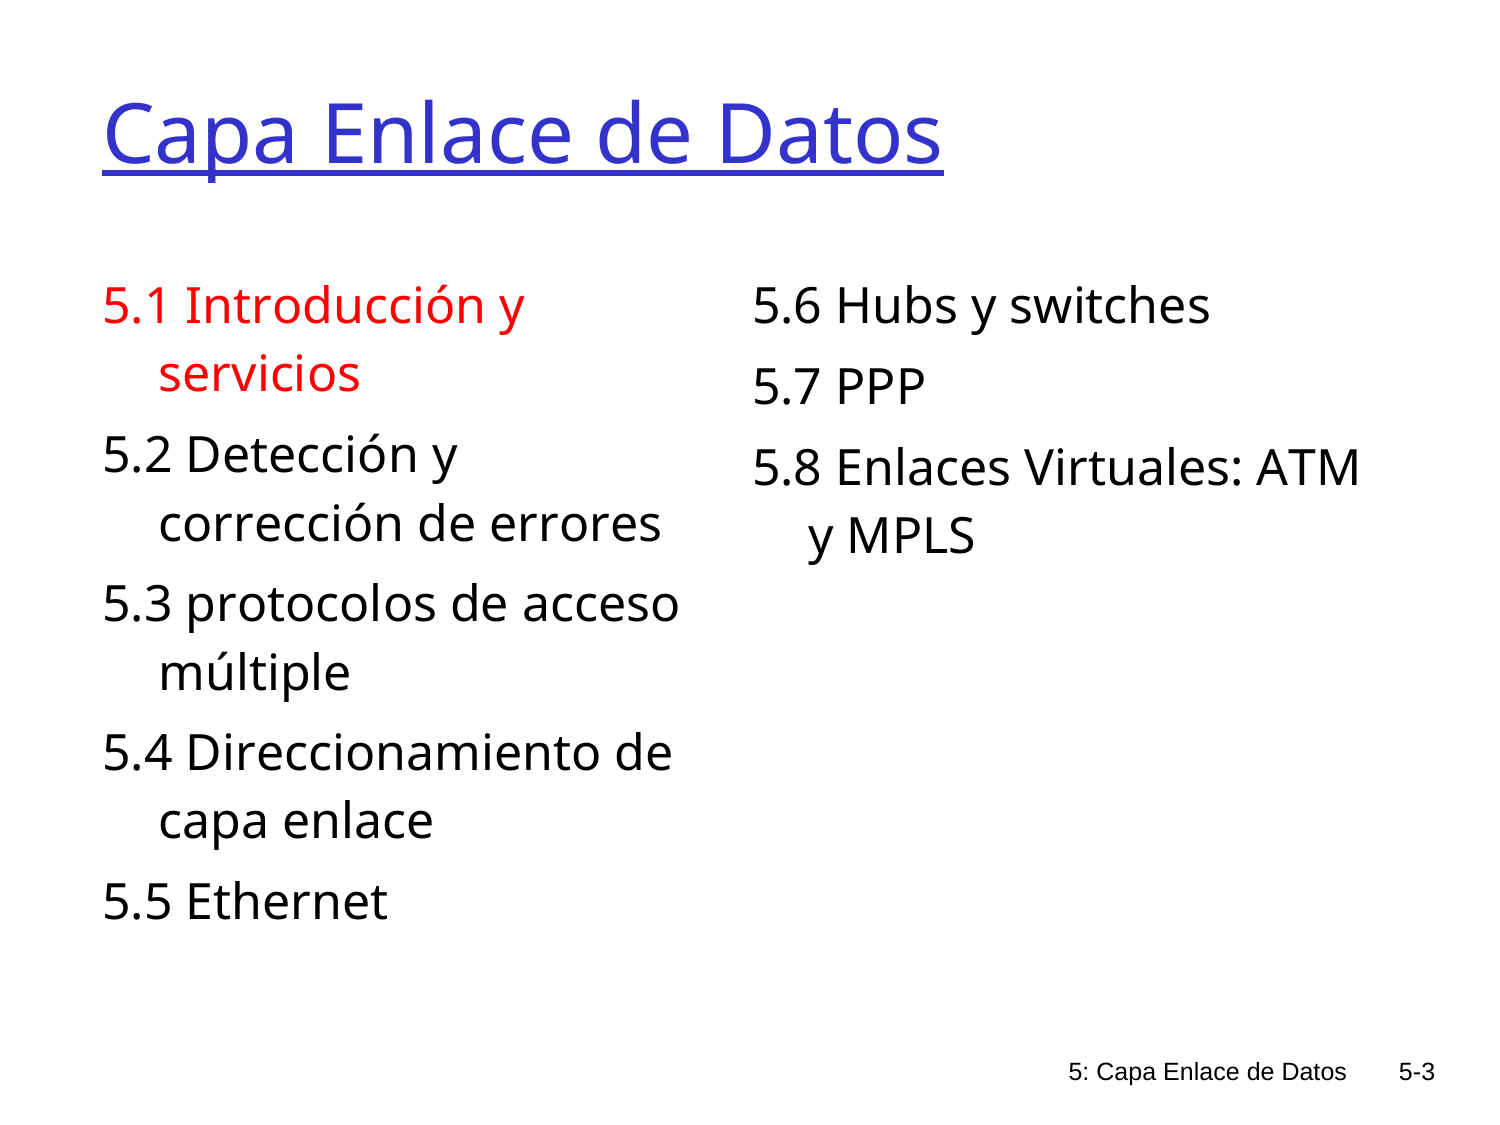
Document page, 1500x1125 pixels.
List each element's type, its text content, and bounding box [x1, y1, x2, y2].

list 5.1 Introducción y servicios 5.2 Detección y corrección de errores 5.3 protocolos de acceso múltiple 5.4 Direccionamiento de capa enlace 5.5 Ethernet [87, 262, 713, 1026]
list 5.6 Hubs y switches 5.7 PPP 5.8 Enlaces Virtuales: ATM y MPLS [737, 262, 1403, 1026]
title Capa Enlace de Datos [87, 37, 1363, 225]
